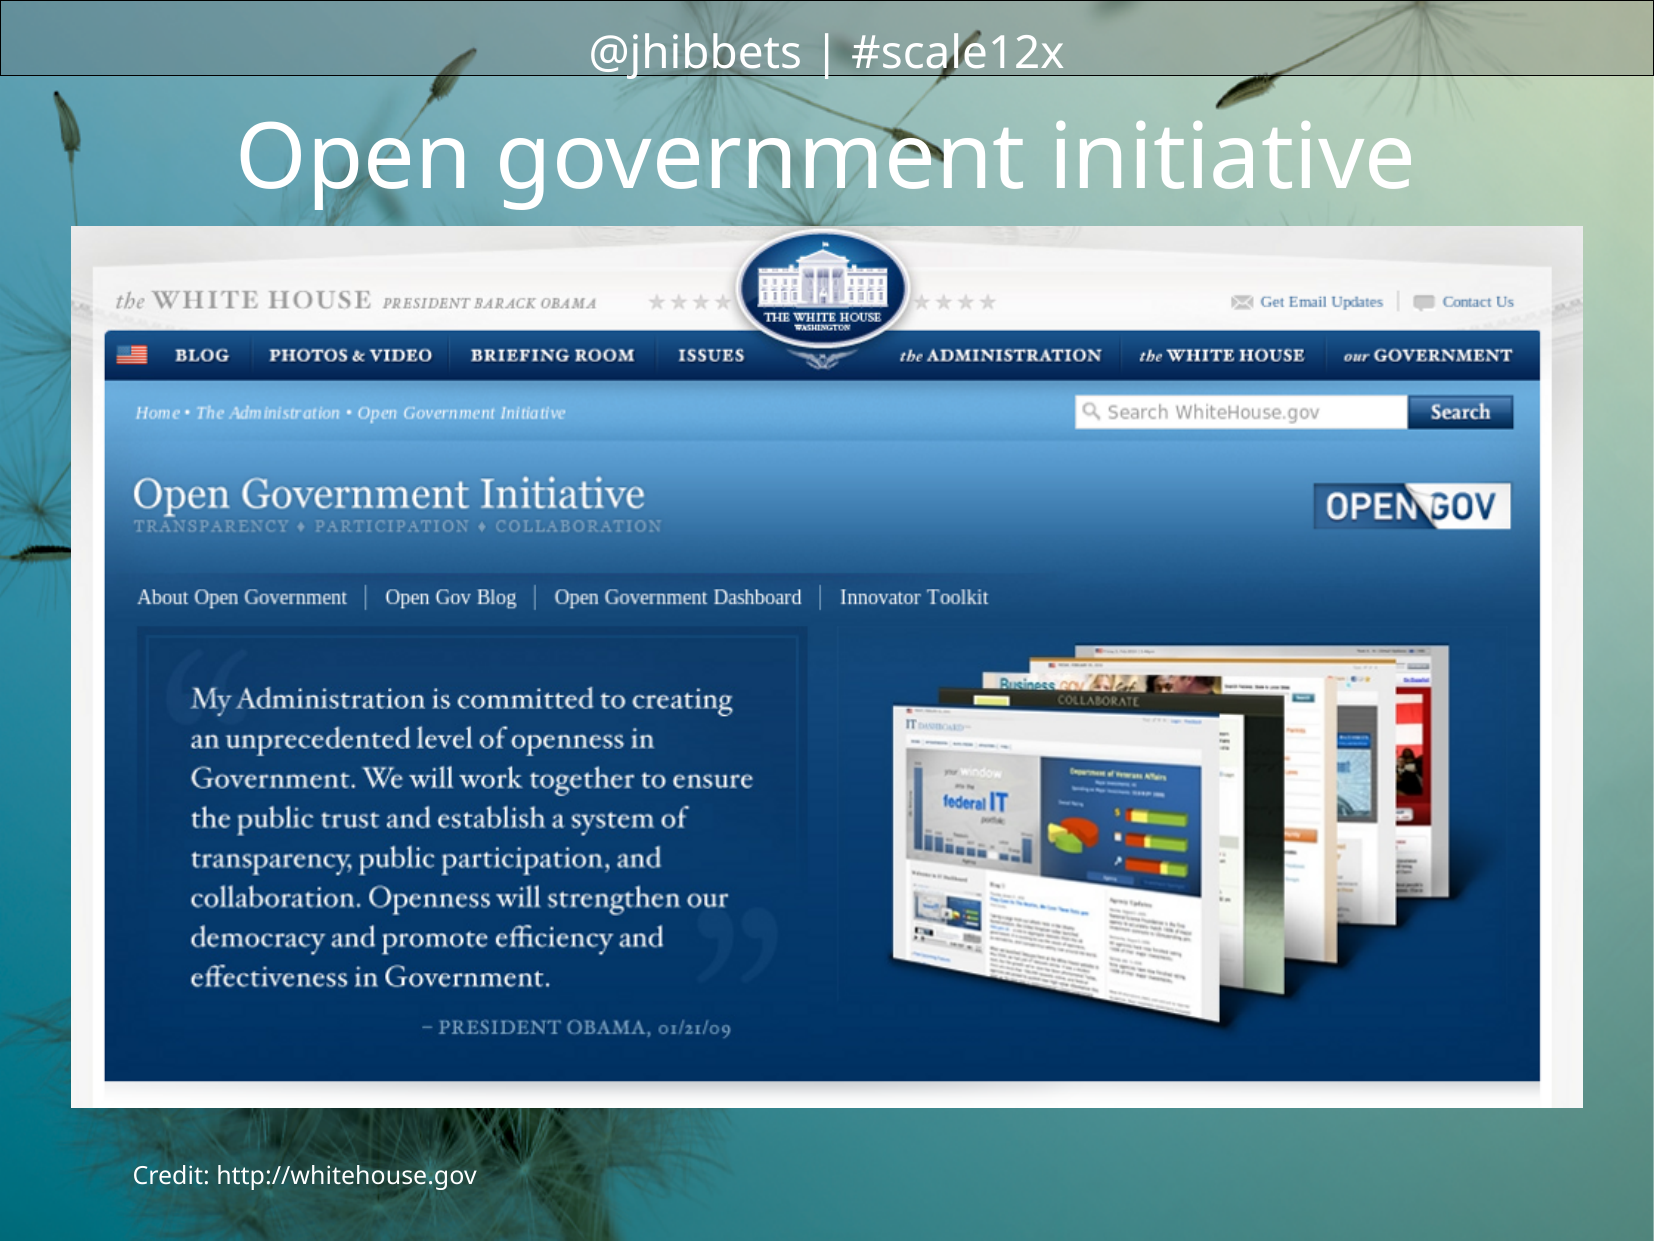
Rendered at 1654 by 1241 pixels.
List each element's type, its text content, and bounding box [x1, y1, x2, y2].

picture [0, 76, 1654, 1241]
text_box Credit: http://whitehouse.gov [117, 1150, 496, 1194]
title Open government initiative [82, 49, 1571, 226]
